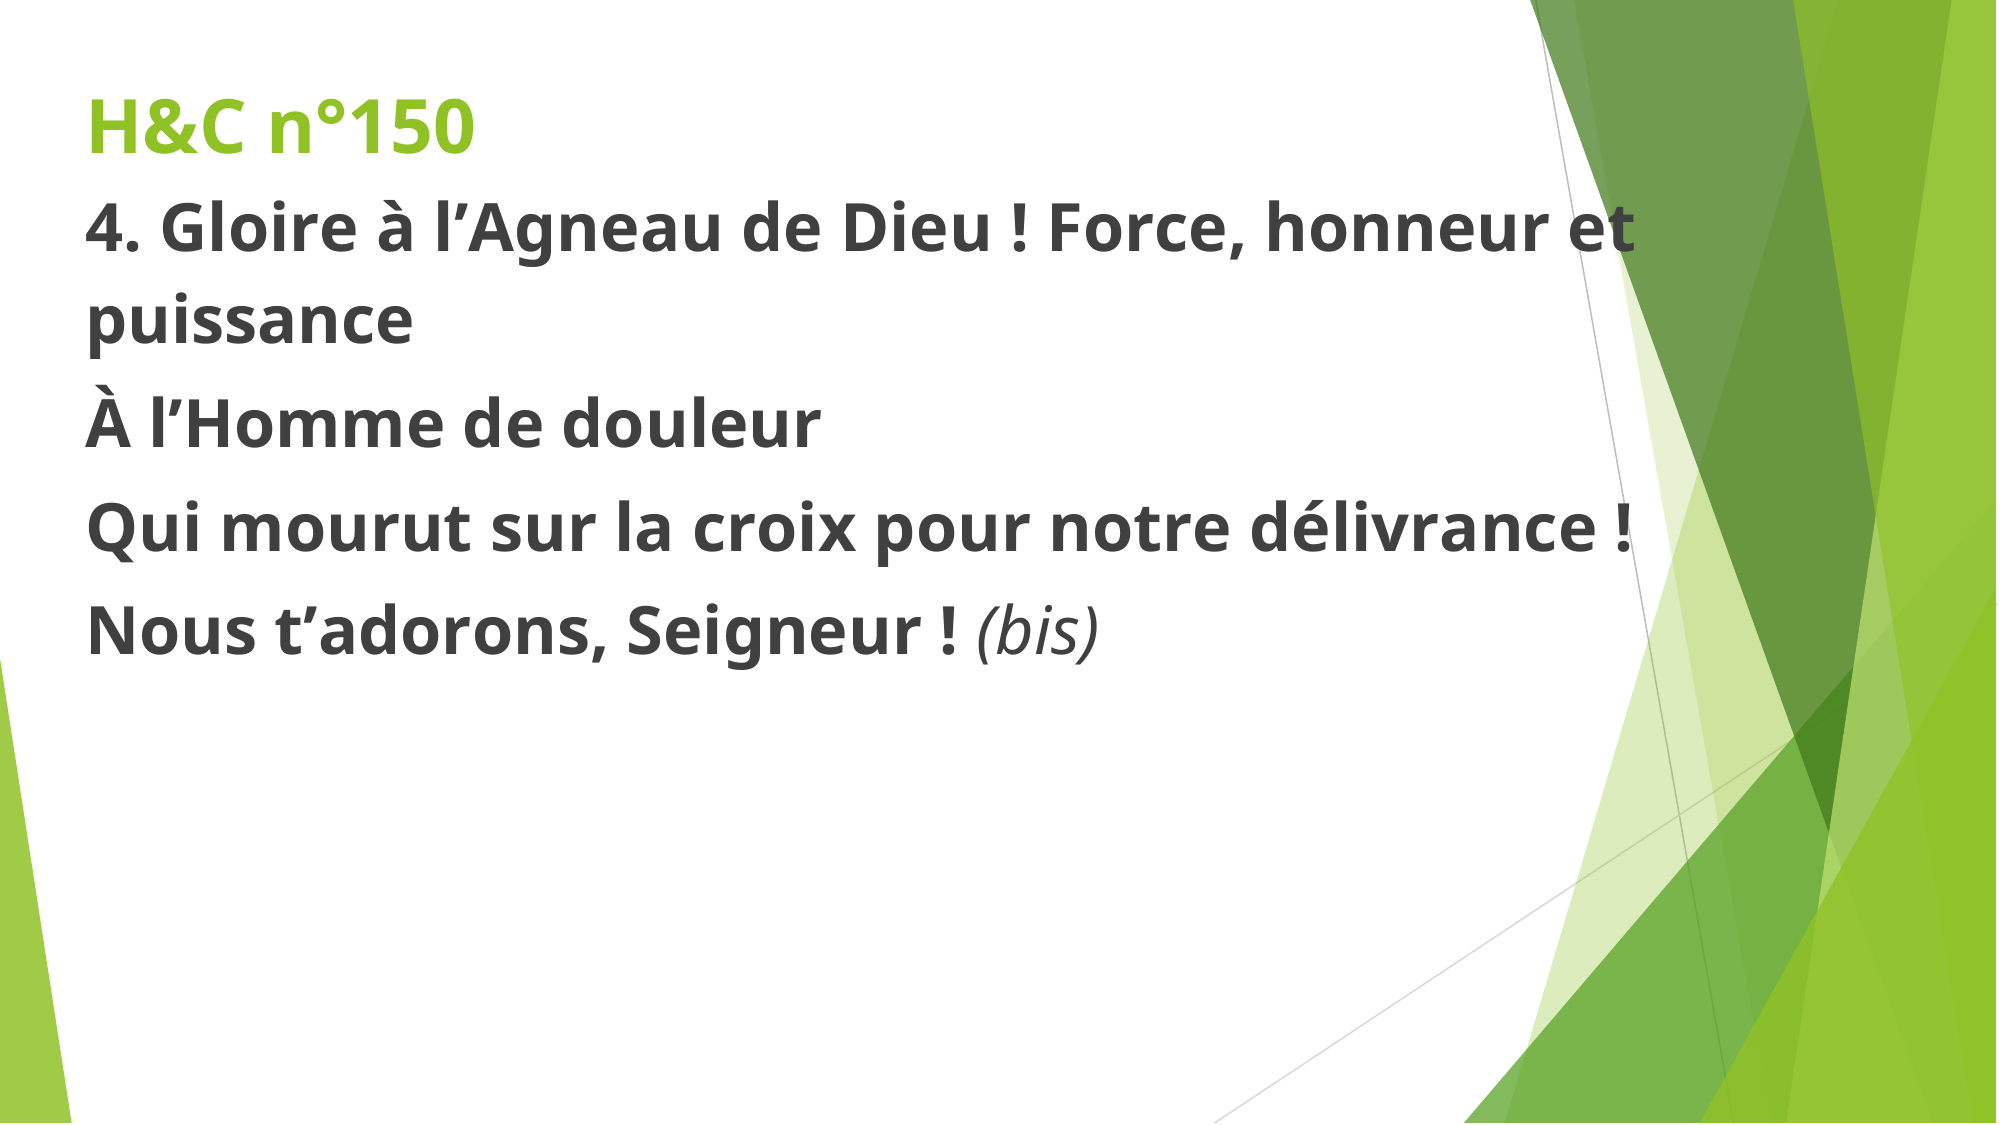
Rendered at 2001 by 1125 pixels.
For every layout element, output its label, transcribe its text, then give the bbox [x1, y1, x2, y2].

text_box 4. Gloire à l’Agneau de Dieu ! Force, honneur et puissance À l’Homme de douleur Qui mourut sur la croix pour notre délivrance ! Nous t’adorons, Seigneur ! (bis) [70, 165, 1985, 1079]
text_box H&C n°150 [70, 70, 603, 165]
